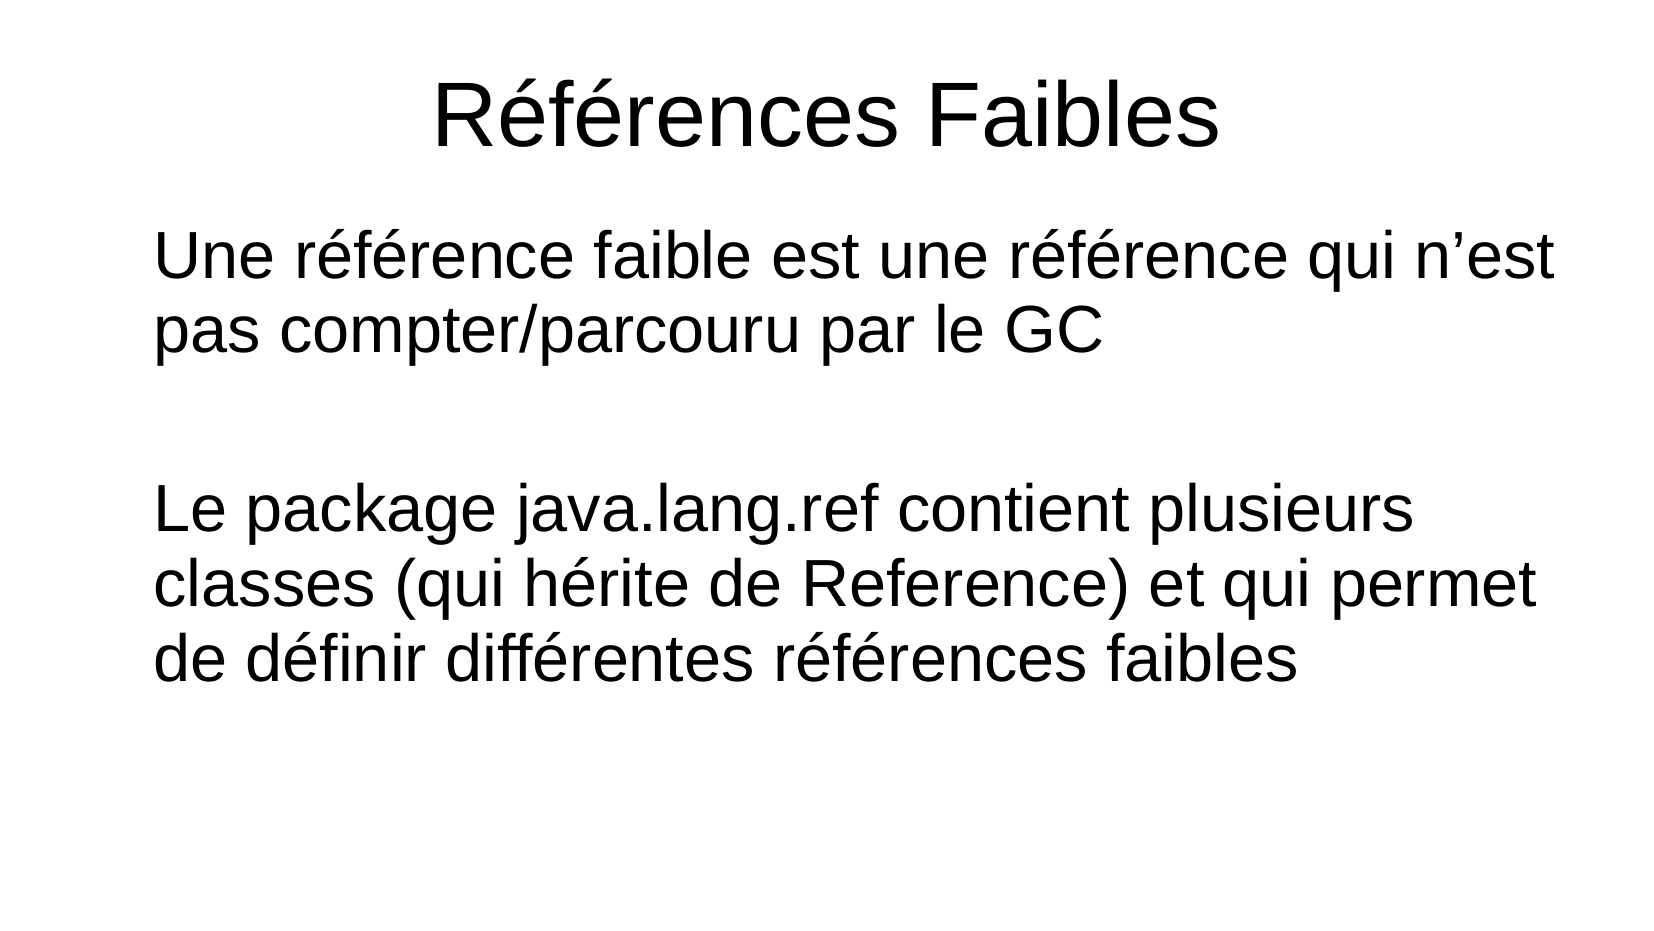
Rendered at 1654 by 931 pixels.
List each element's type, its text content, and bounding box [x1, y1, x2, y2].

list Une référence faible est une référence qui n’est pas compter/parcouru par le GC Le package java.lang.ref contient plusieurs classes (qui hérite de Reference) et qui permet de définir différentes références faibles [82, 217, 1571, 758]
title Références Faibles [82, 37, 1571, 193]
